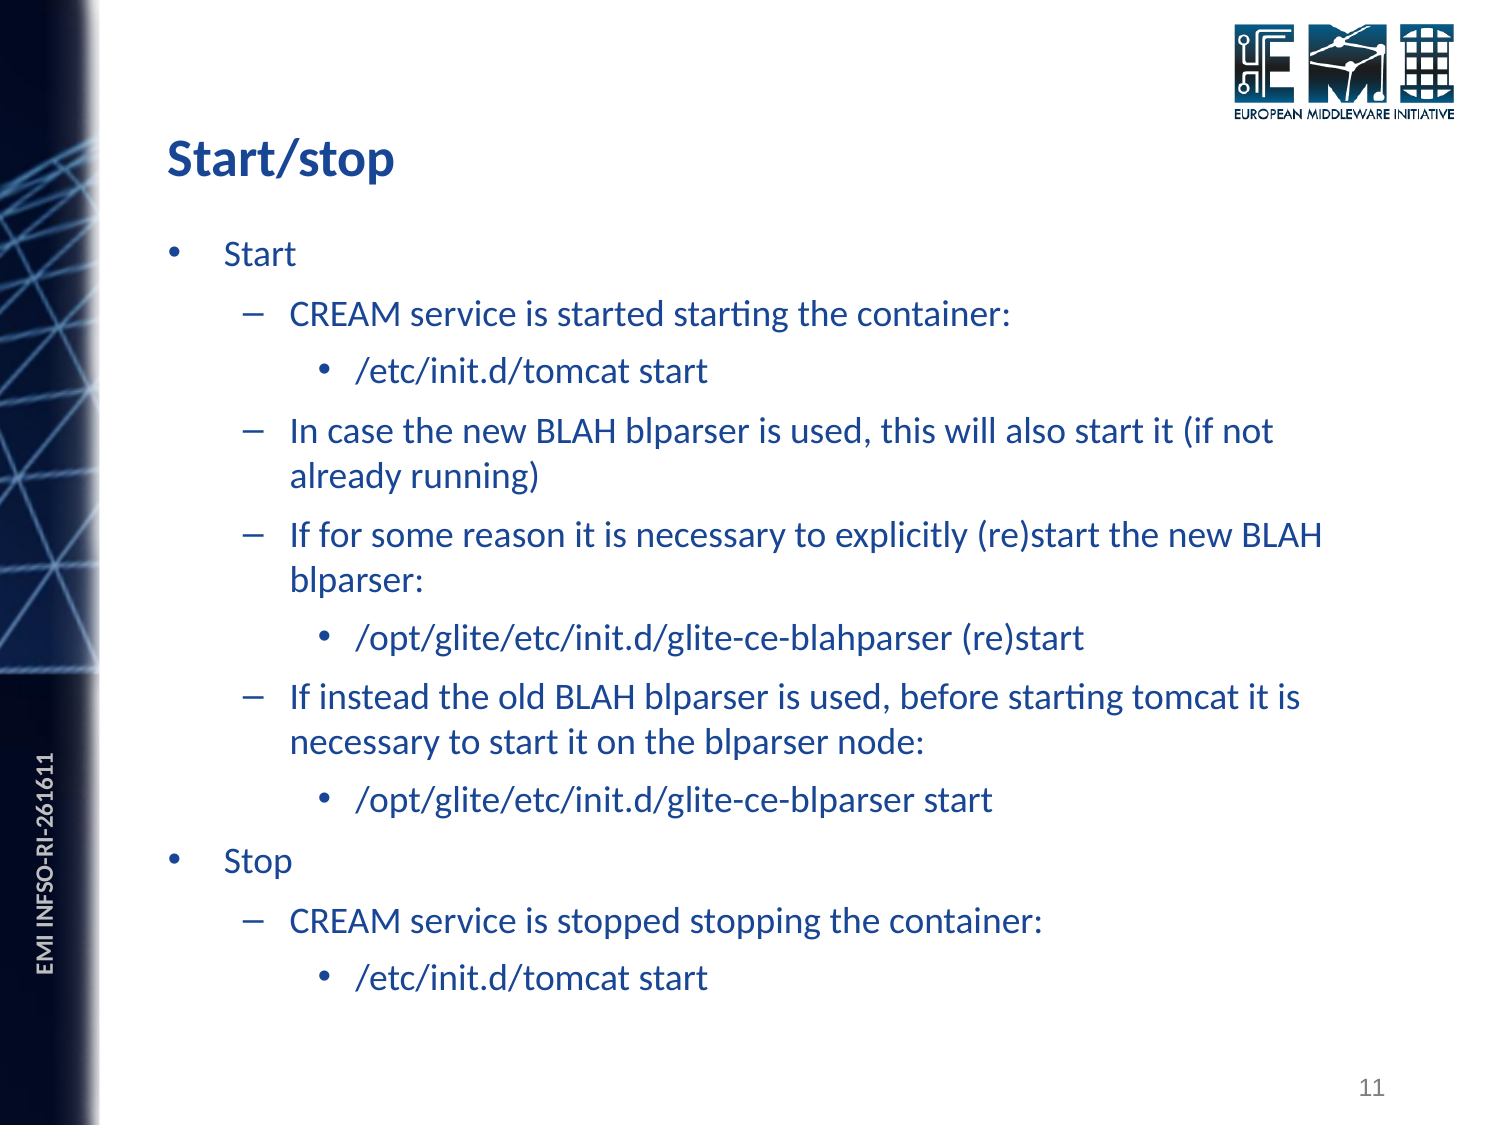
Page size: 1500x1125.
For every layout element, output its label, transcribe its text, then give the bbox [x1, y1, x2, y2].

text_box <number> [1343, 1063, 1426, 1123]
list Start CREAM service is started starting the container: /etc/init.d/tomcat start In case the new BLAH blparser is used, this will also start it (if not already running) If for some reason it is necessary to explicitly (re)start the new BLAH blparser: /opt/glite/etc/init.d/glite-ce-blahparser (re)start If instead the old BLAH blparser is used, before starting tomcat it is necessary to start it on the blparser node: /opt/glite/etc/init.d/glite-ce-blparser start Stop CREAM service is stopped stopping the container: /etc/init.d/tomcat start [153, 221, 1381, 1053]
picture [0, 0, 111, 1125]
picture [1185, 8, 1500, 140]
text_box Start/stop [153, 115, 1388, 196]
